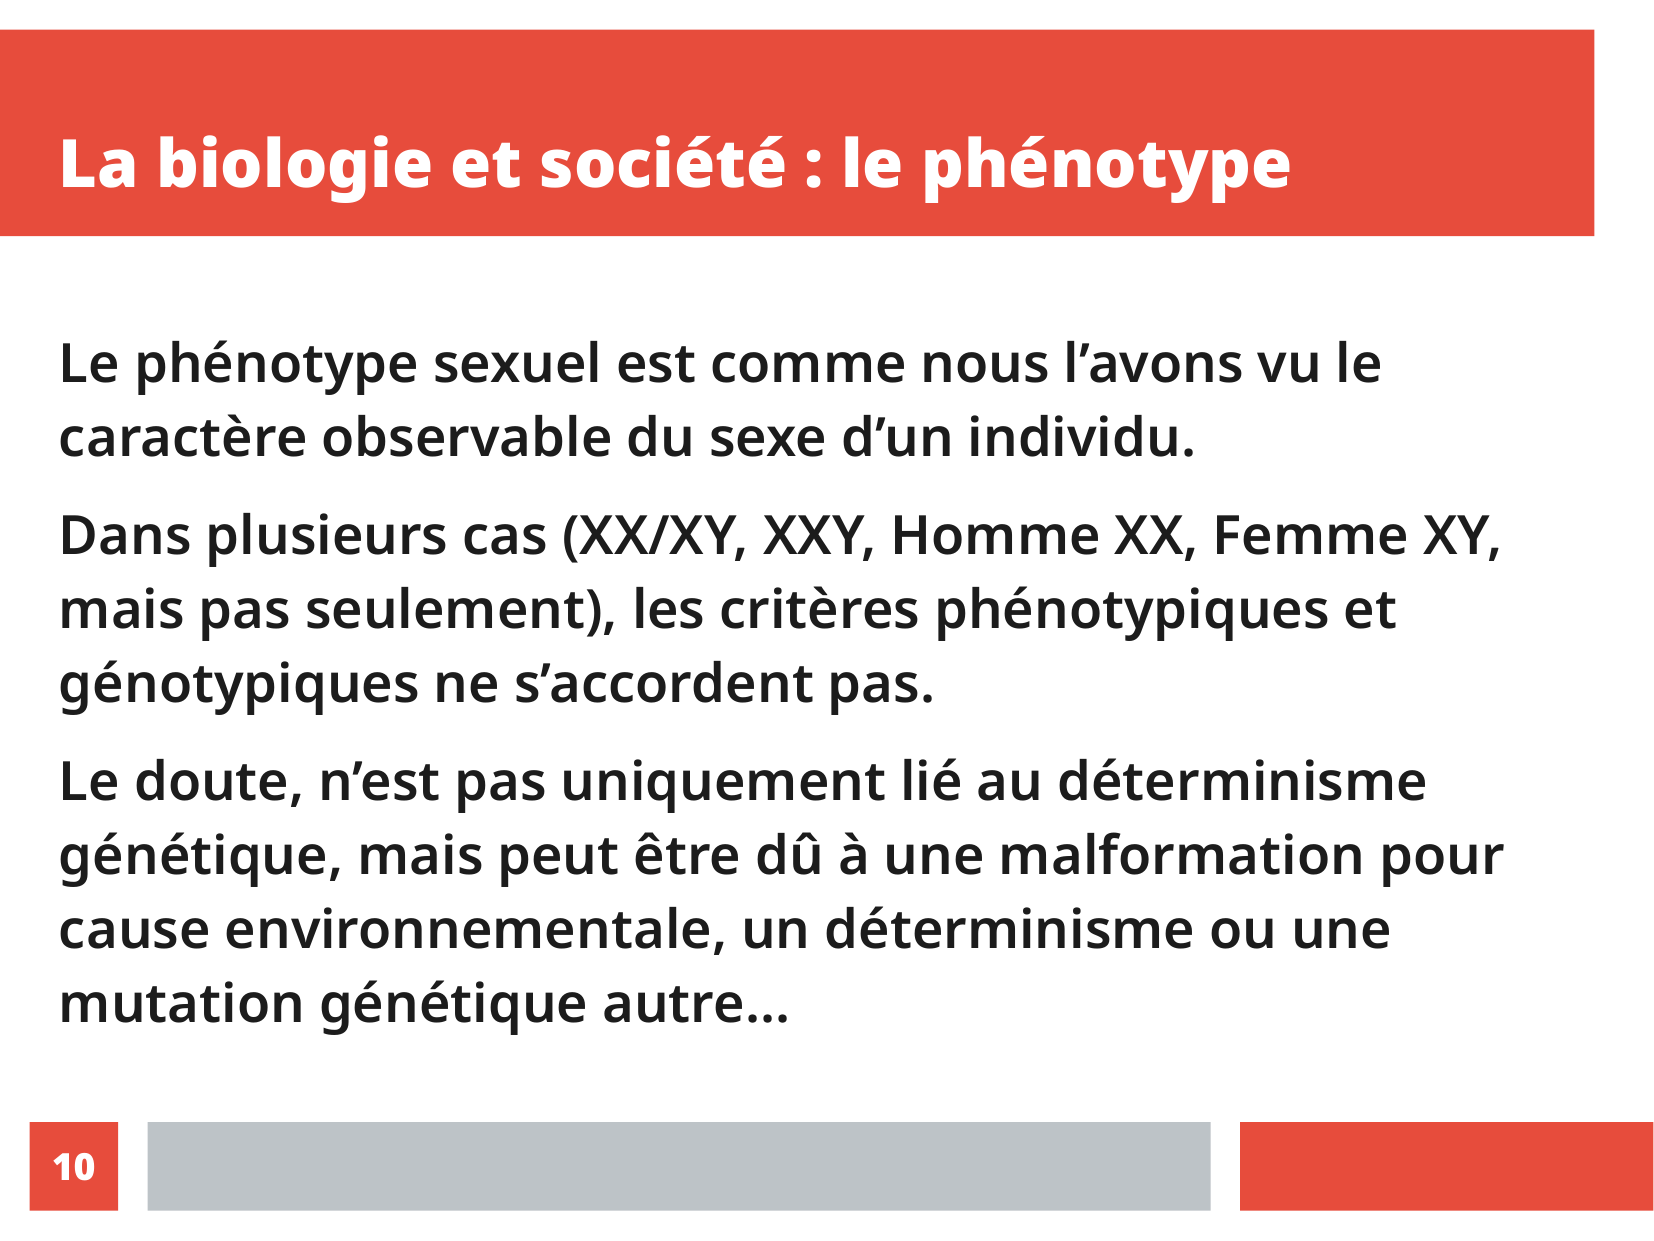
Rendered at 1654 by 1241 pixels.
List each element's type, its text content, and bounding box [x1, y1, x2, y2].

list Le phénotype sexuel est comme nous l’avons vu le caractère observable du sexe d’un individu. Dans plusieurs cas (XX/XY, XXY, Homme XX, Femme XY, mais pas seulement), les critères phénotypiques et génotypiques ne s’accordent pas. Le doute, n’est pas uniquement lié au déterminisme génétique, mais peut être dû à une malformation pour cause environnementale, un déterminisme ou une mutation génétique autre... [59, 324, 1565, 1093]
title La biologie et société : le phénotype [59, 59, 1595, 207]
